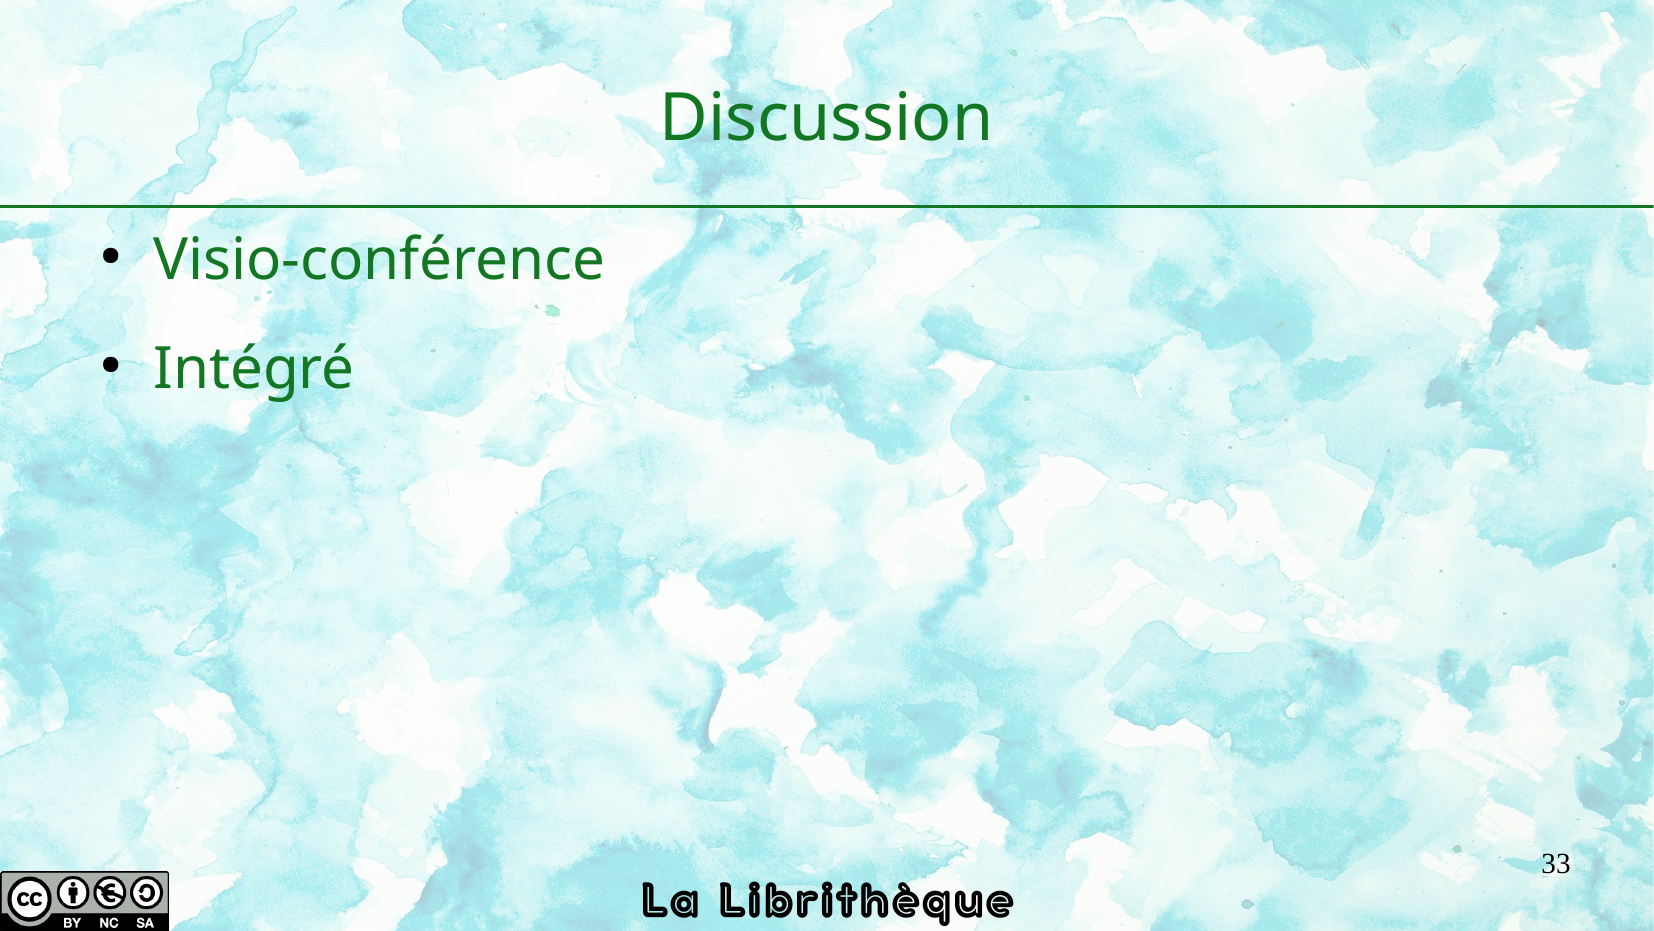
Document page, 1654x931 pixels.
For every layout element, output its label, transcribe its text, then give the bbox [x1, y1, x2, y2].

picture [628, 827, 1026, 931]
picture [0, 871, 169, 931]
list Visio-conférence Intégré [82, 217, 1571, 827]
title Discussion [82, 37, 1571, 193]
